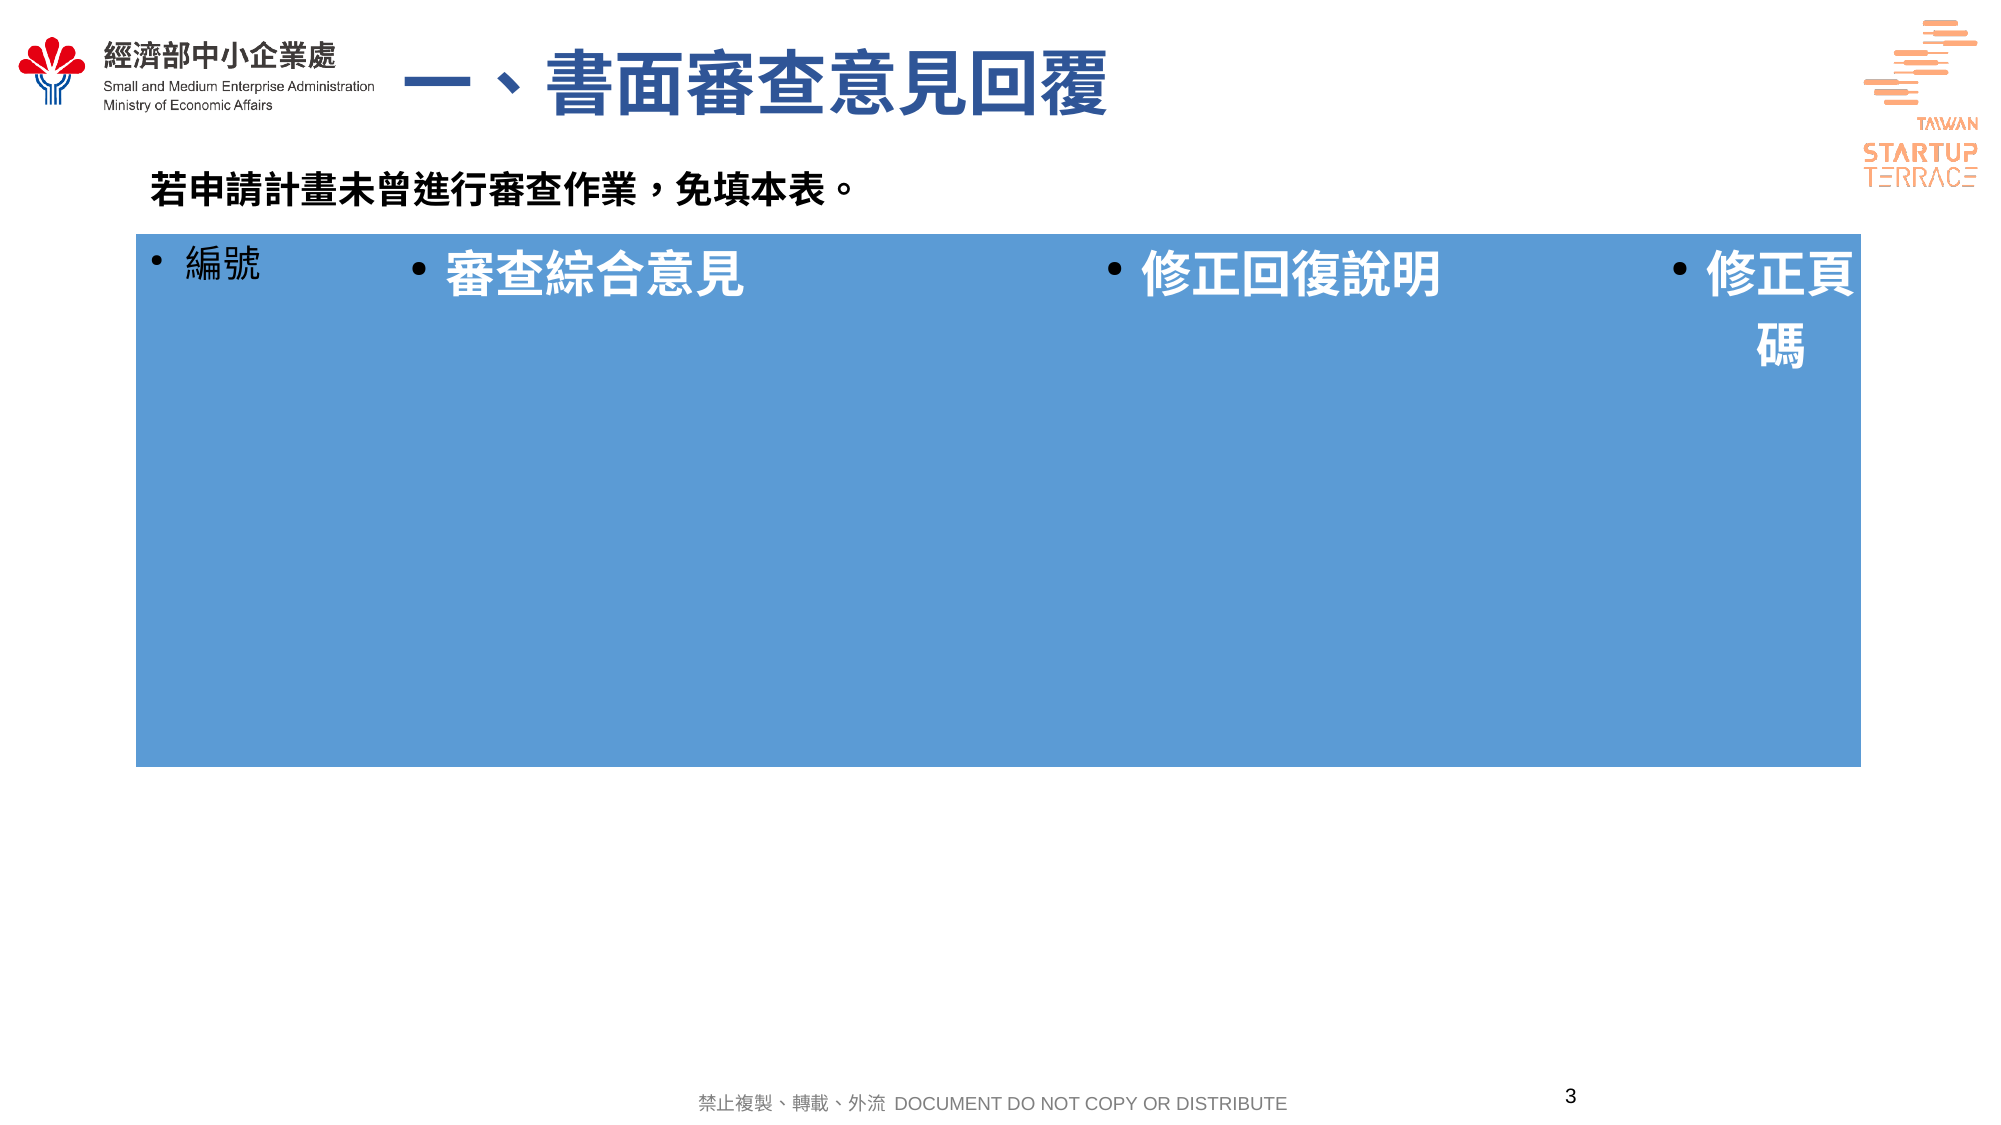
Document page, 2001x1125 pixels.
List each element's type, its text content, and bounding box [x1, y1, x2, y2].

table_header 修正頁碼 [1667, 234, 1861, 379]
table_cell [275, 656, 880, 711]
table_cell [136, 490, 275, 545]
table_header 審查綜合意見 [275, 234, 880, 379]
text_box 3 [1550, 1064, 2000, 1125]
table_cell [275, 601, 880, 656]
table_cell [136, 601, 275, 656]
table_cell [136, 656, 275, 711]
table_cell [880, 601, 1667, 656]
table_cell [136, 711, 275, 767]
table_cell [1667, 601, 1861, 656]
table_header 修正回復說明 [880, 234, 1667, 379]
table_cell [1667, 656, 1861, 711]
table_cell [1667, 545, 1861, 601]
table_cell [136, 435, 275, 490]
table_cell [136, 379, 275, 435]
table_cell [880, 656, 1667, 711]
table_cell [880, 711, 1667, 767]
table_cell [1667, 711, 1861, 767]
table_cell [275, 711, 880, 767]
table_header 編號 [136, 234, 275, 379]
title 一、書面審查意見回覆 [387, 2, 1796, 171]
table_cell [1667, 490, 1861, 545]
table_cell [880, 435, 1667, 490]
table_cell [880, 379, 1667, 435]
table_cell [880, 490, 1667, 545]
table_cell [136, 545, 275, 601]
table_cell [1667, 435, 1861, 490]
table_cell [880, 545, 1667, 601]
table_cell [1667, 379, 1861, 435]
table_cell [275, 490, 880, 545]
table_cell [275, 379, 880, 435]
text_box 若申請計畫未曾進行審查作業，免填本表。 [136, 158, 879, 218]
table_cell [275, 435, 880, 490]
table_cell [275, 545, 880, 601]
